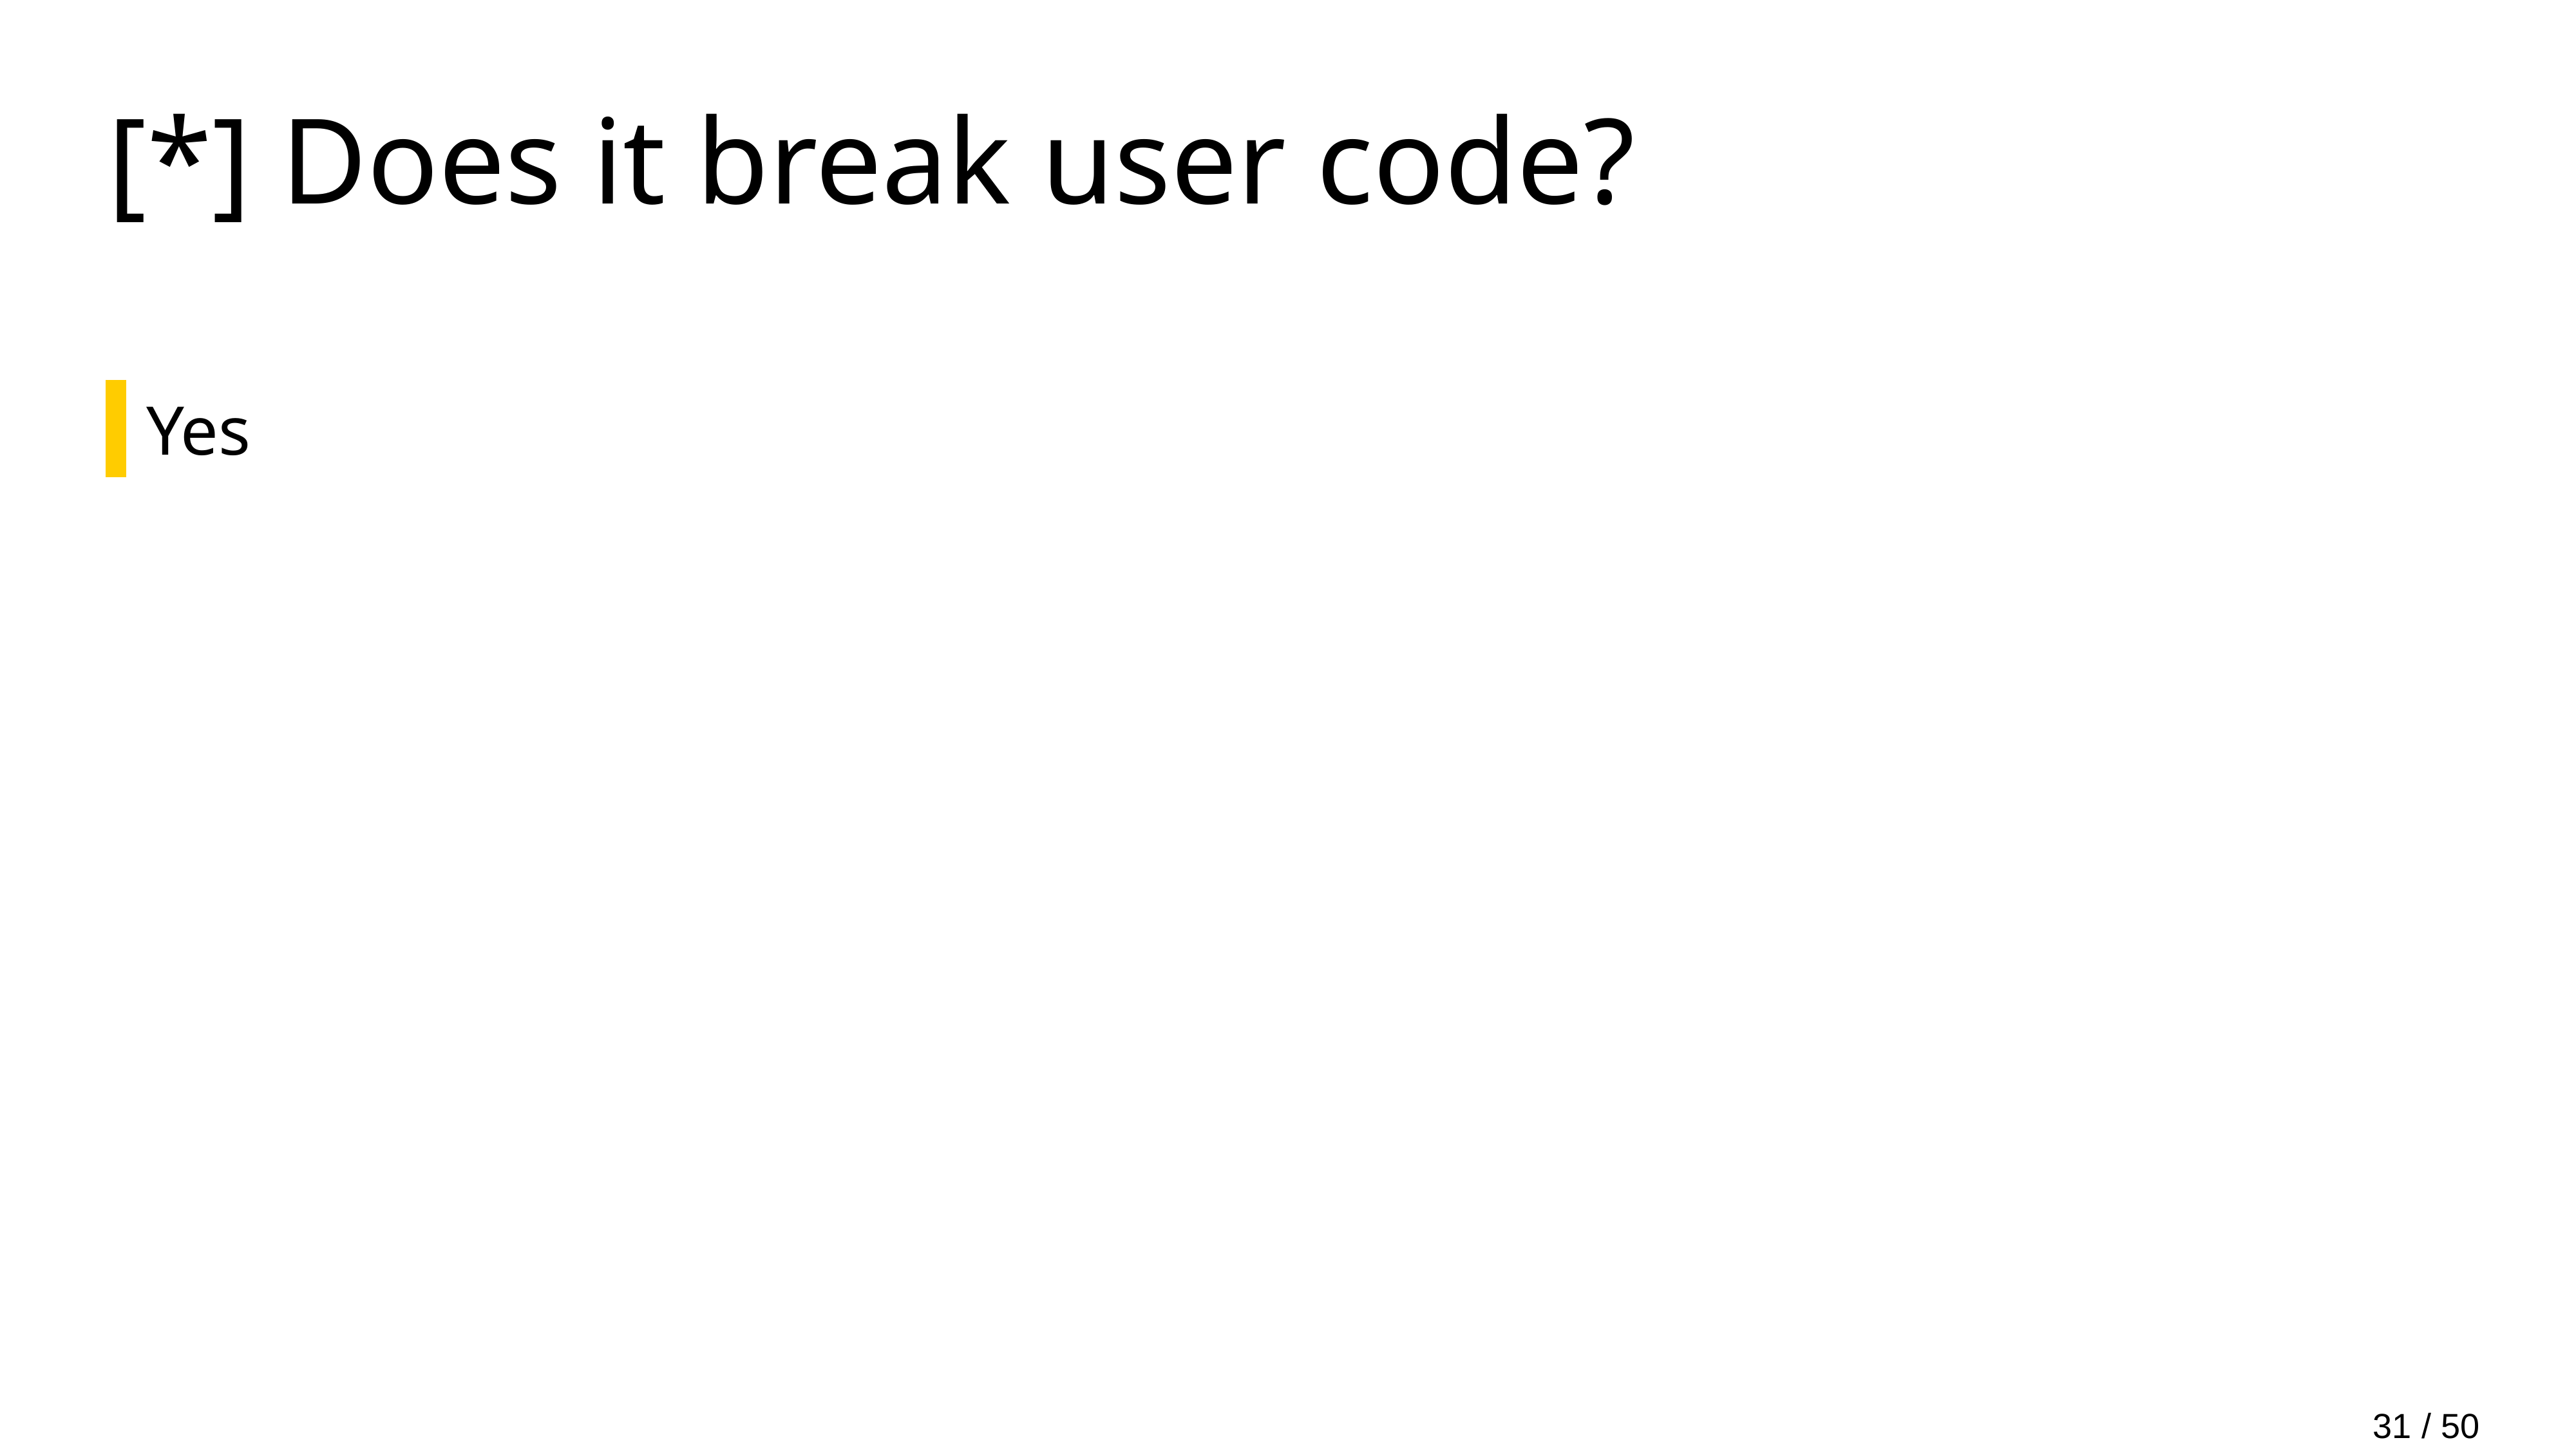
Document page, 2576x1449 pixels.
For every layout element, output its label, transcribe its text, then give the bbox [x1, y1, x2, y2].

title [*] Does it break user code? [108, 80, 2468, 242]
text_box <number> / 50 [2363, 1402, 2576, 1449]
text_box Yes [96, 364, 2512, 1419]
